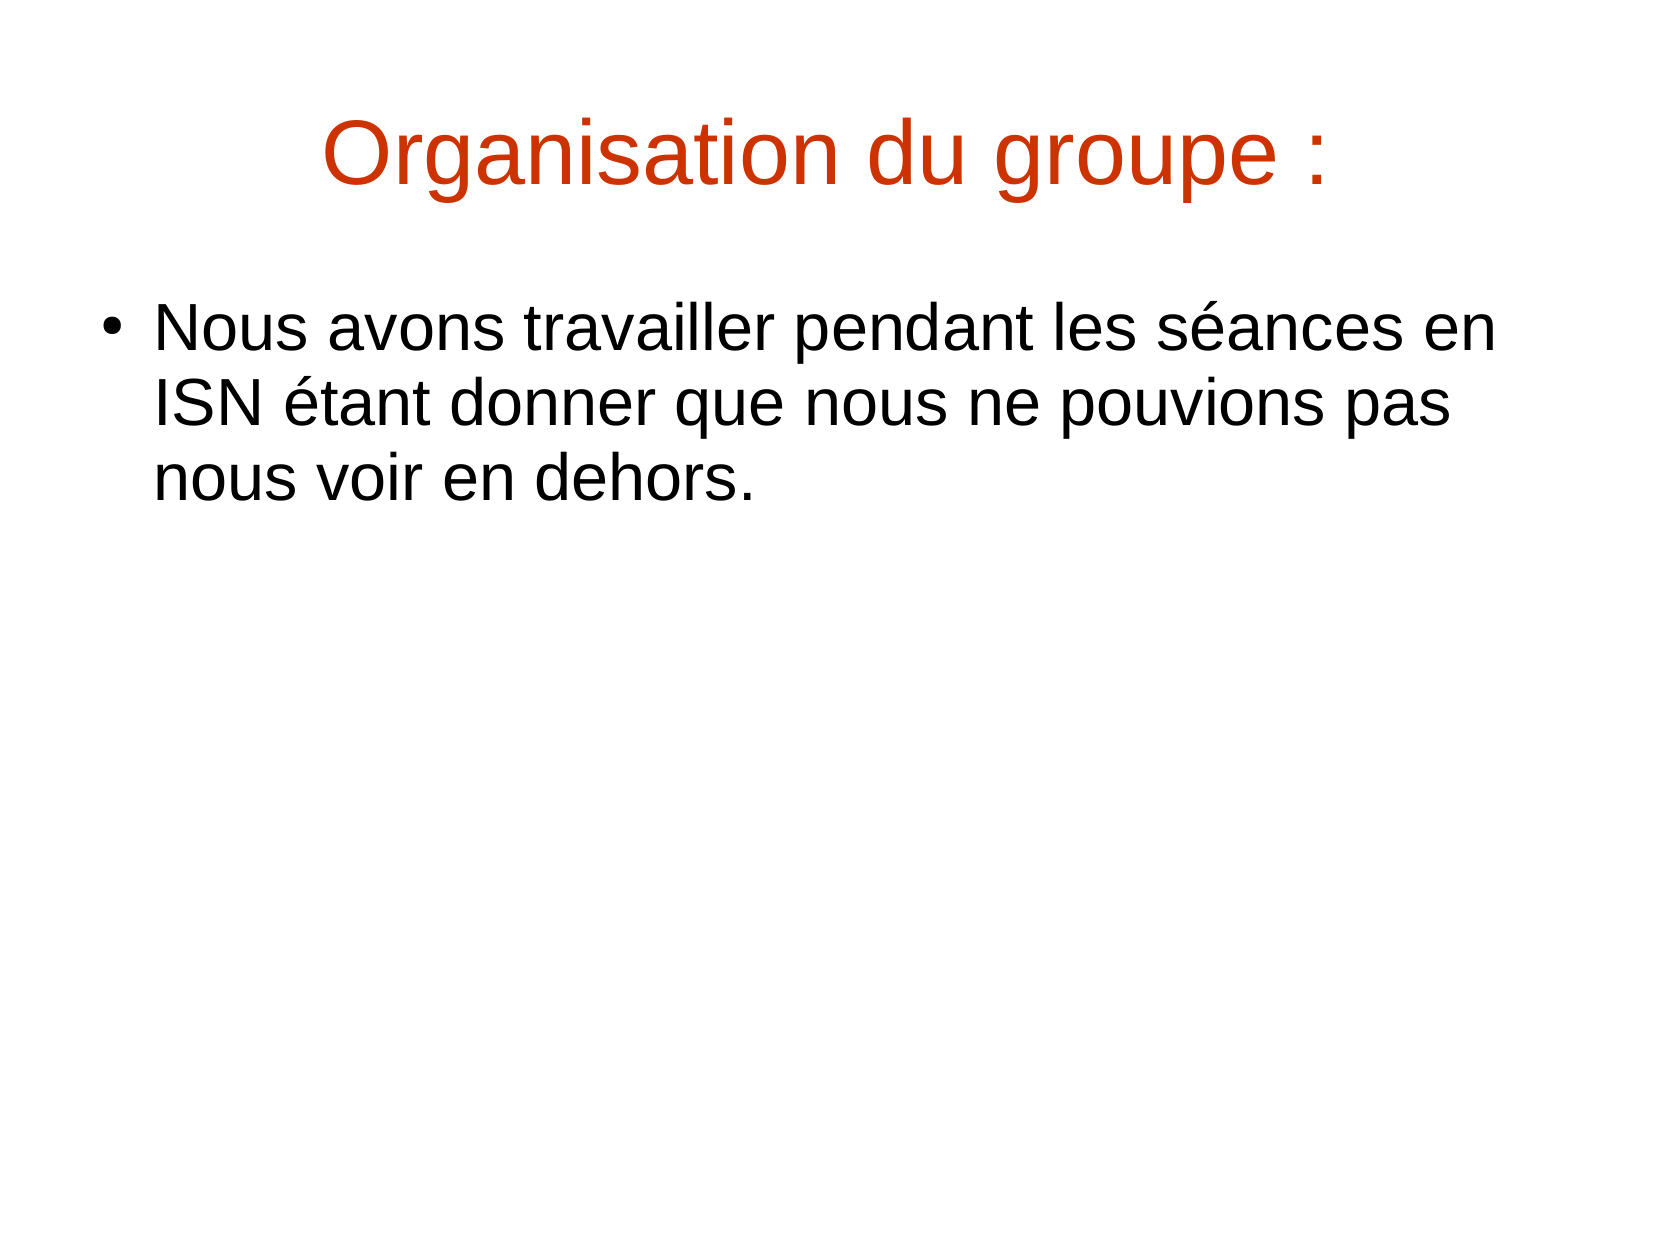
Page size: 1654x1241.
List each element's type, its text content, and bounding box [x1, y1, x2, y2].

list Nous avons travailler pendant les séances en ISN étant donner que nous ne pouvions pas nous voir en dehors. [82, 290, 1571, 1010]
title Organisation du groupe : [82, 49, 1571, 257]
